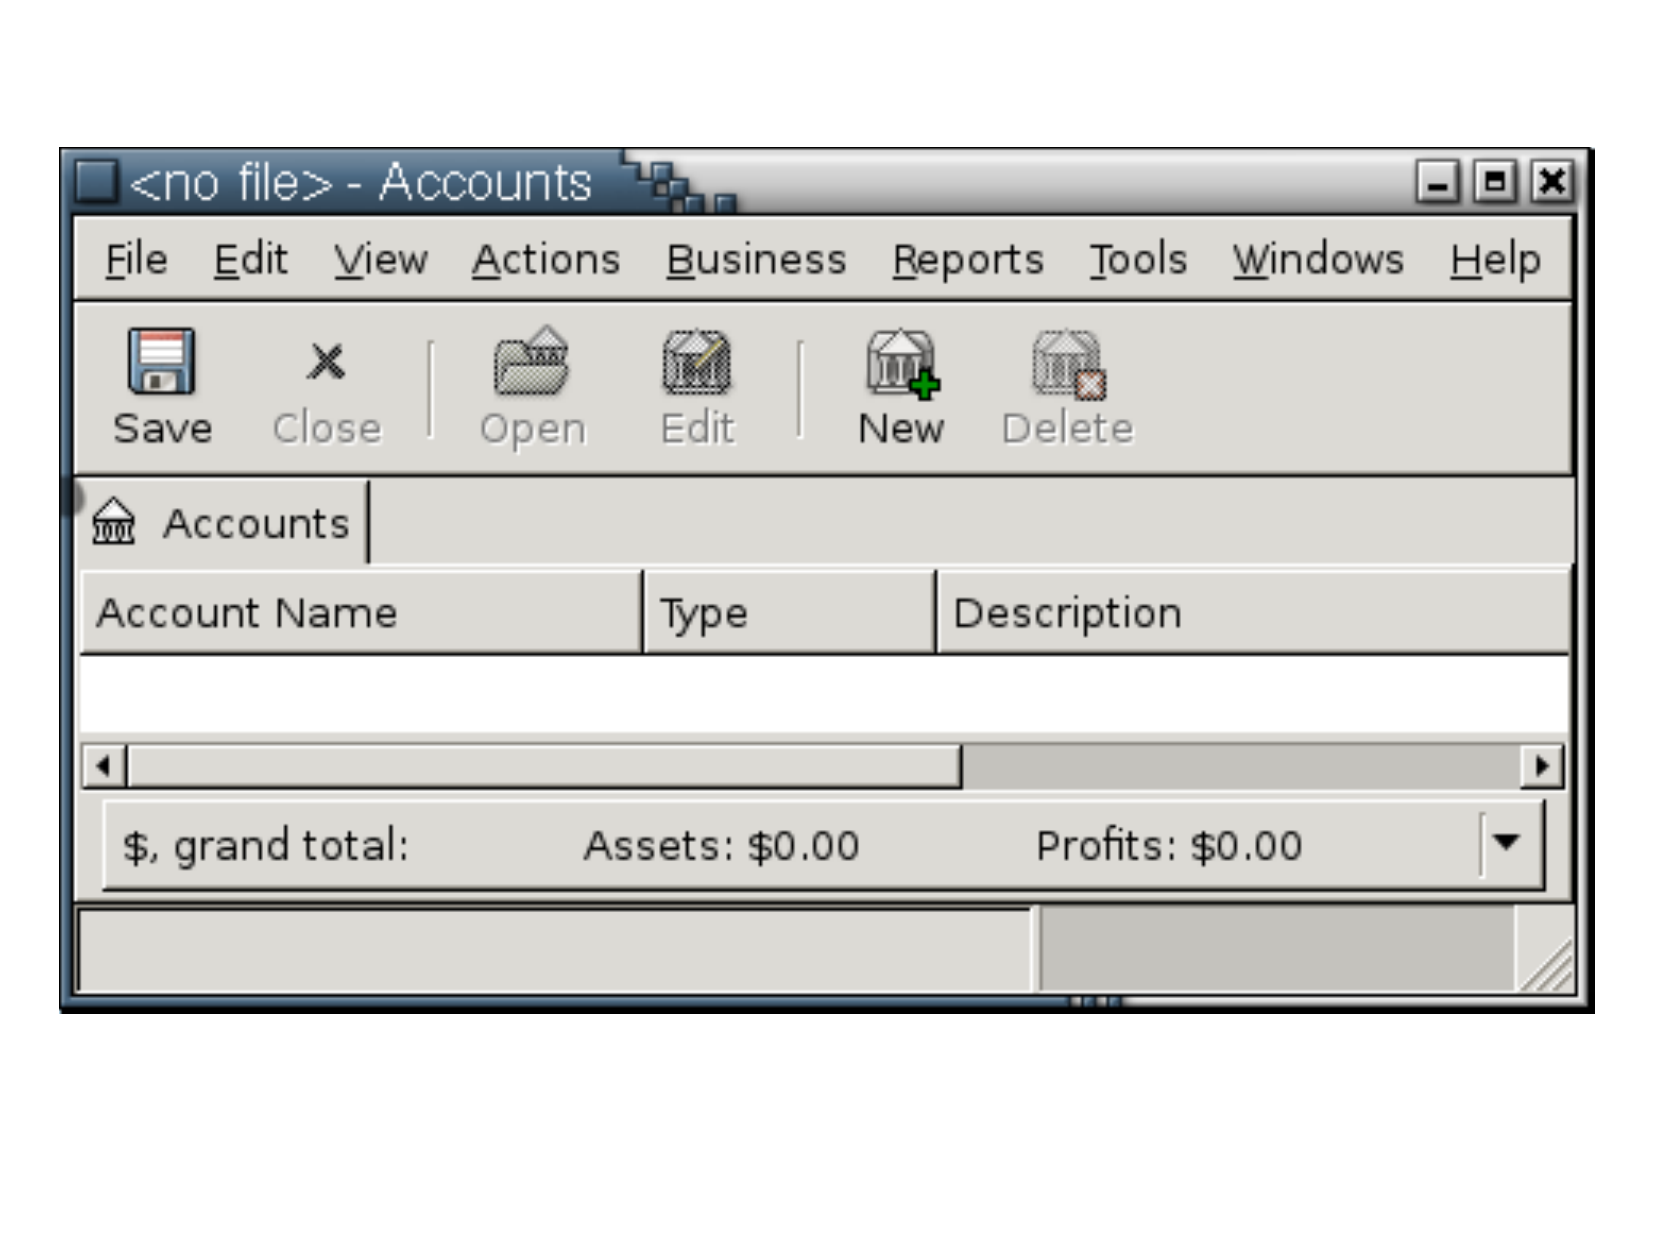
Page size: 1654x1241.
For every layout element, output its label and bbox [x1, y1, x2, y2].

picture [59, 147, 1595, 1014]
